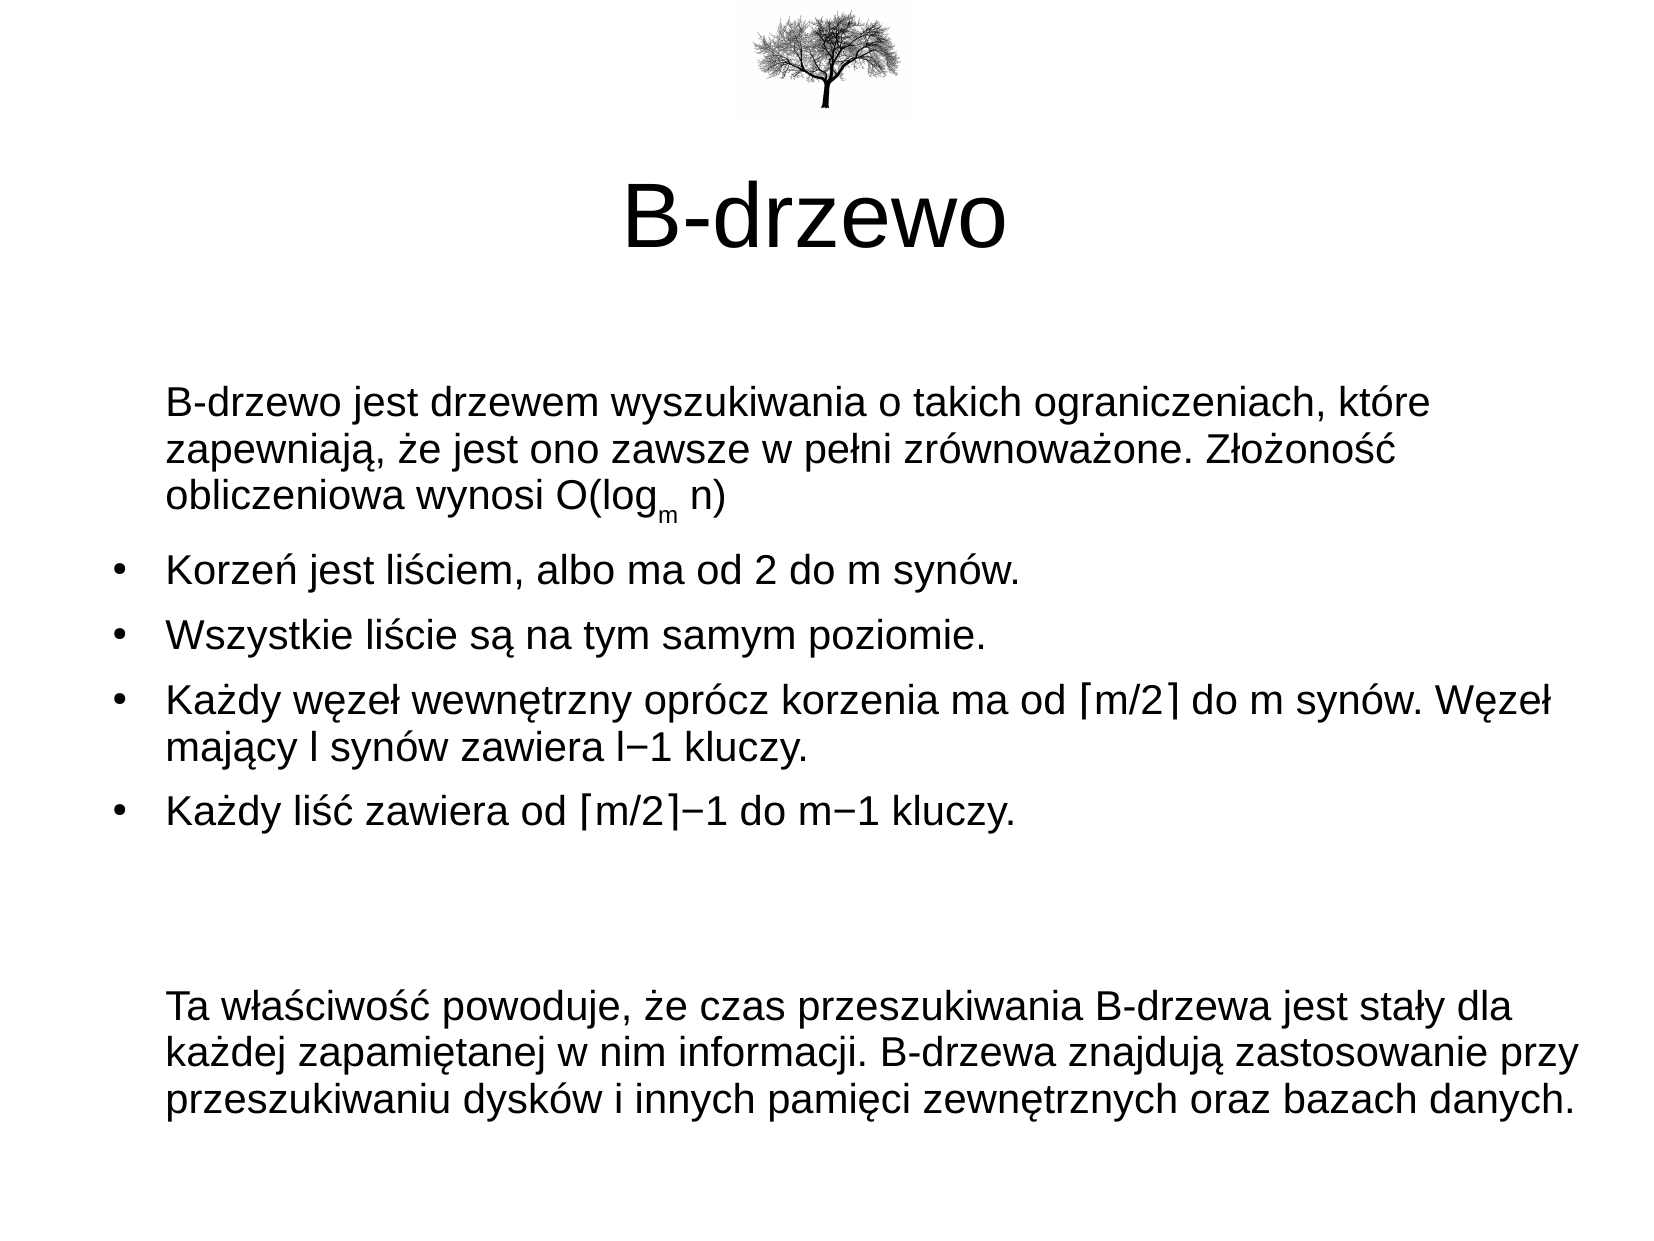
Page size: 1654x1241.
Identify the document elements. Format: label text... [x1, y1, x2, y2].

list B-drzewo jest drzewem wyszukiwania o takich ograniczeniach, które zapewniają, że jest ono zawsze w pełni zrównoważone. Złożoność obliczeniowa wynosi O(logm n) Korzeń jest liściem, albo ma od 2 do m synów. Wszystkie liście są na tym samym poziomie. Każdy węzeł wewnętrzny oprócz korzenia ma od ⌈m/2⌉ do m synów. Węzeł mający l synów zawiera l−1 kluczy. Każdy liść zawiera od ⌈m/2⌉−1 do m−1 kluczy. Ta właściwość powoduje, że czas przeszukiwania B-drzewa jest stały dla każdej zapamiętanej w nim informacji. B-drzewa znajdują zastosowanie przy przeszukiwaniu dysków i innych pamięci zewnętrznych oraz bazach danych. [94, 379, 1583, 1182]
title B-drzewo [70, 111, 1560, 319]
picture [738, 0, 916, 111]
